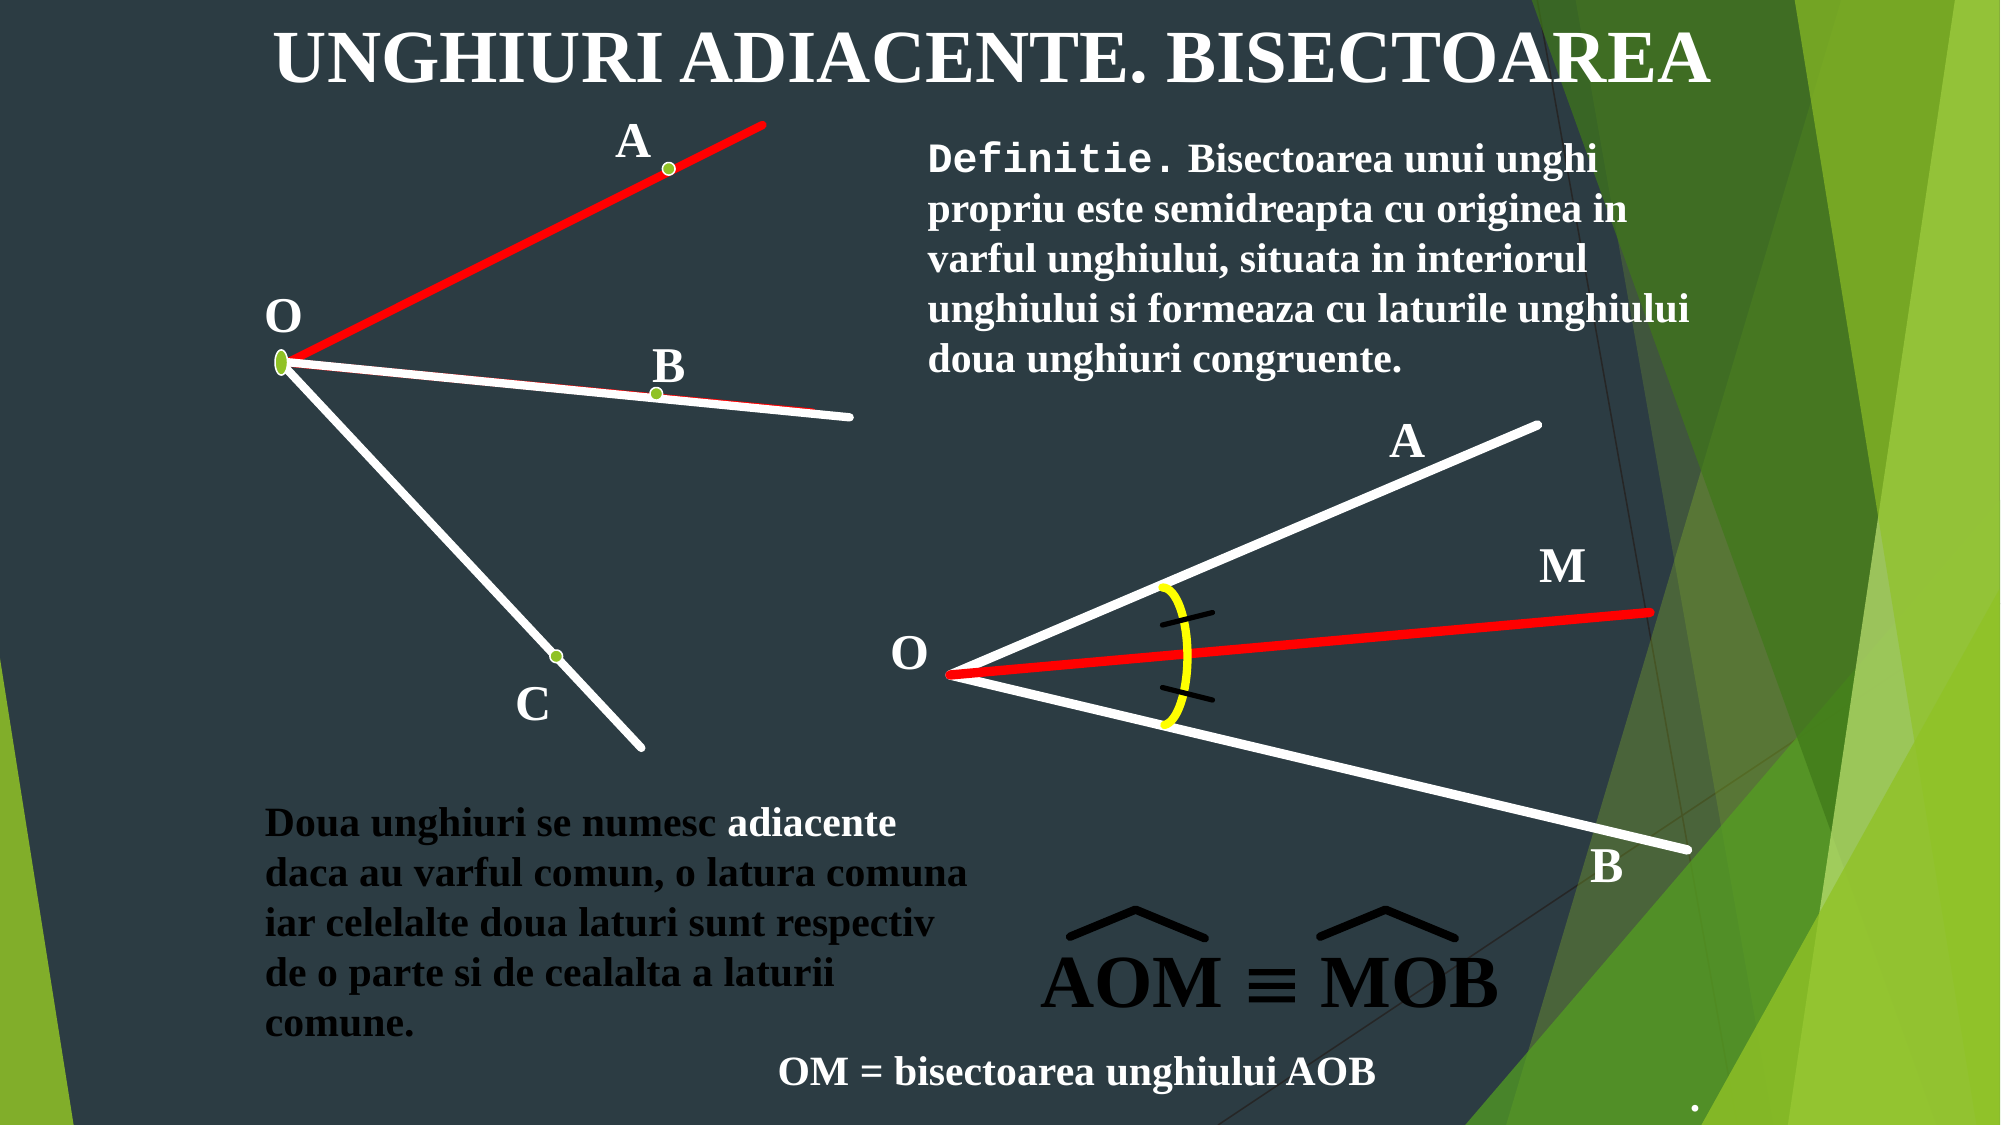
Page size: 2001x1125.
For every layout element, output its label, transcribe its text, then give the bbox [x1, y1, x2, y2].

text_box A [600, 99, 700, 175]
text_box AOM  MOB [1025, 924, 1588, 1031]
text_box M [1524, 525, 1625, 601]
text_box Doua unghiuri se numesc adiacente daca au varful comun, o latura comuna iar celelalte doua laturi sunt respectiv de o parte si de cealalta a laturii comune. [249, 787, 1000, 1005]
text_box O [875, 612, 976, 688]
text_box B [637, 324, 738, 400]
text_box OM = bisectoarea unghiului AOB [762, 1036, 1613, 1102]
text_box C [500, 662, 601, 738]
text_box A [1374, 399, 1475, 475]
text_box . [1674, 1062, 1713, 1125]
text_box Definitie. Bisectoarea unui unghi propriu este semidreapta cu originea in varful unghiului, situata in interiorul unghiului si formeaza cu laturile unghiului doua unghiuri congruente. [912, 123, 1751, 389]
text_box [1597, 827, 1628, 893]
text_box [275, 351, 288, 376]
text_box O [249, 275, 350, 351]
text_box UNGHIURI ADIACENTE. BISECTOAREA [249, 0, 1750, 106]
text_box [549, 650, 563, 662]
text_box B [1575, 825, 1675, 901]
